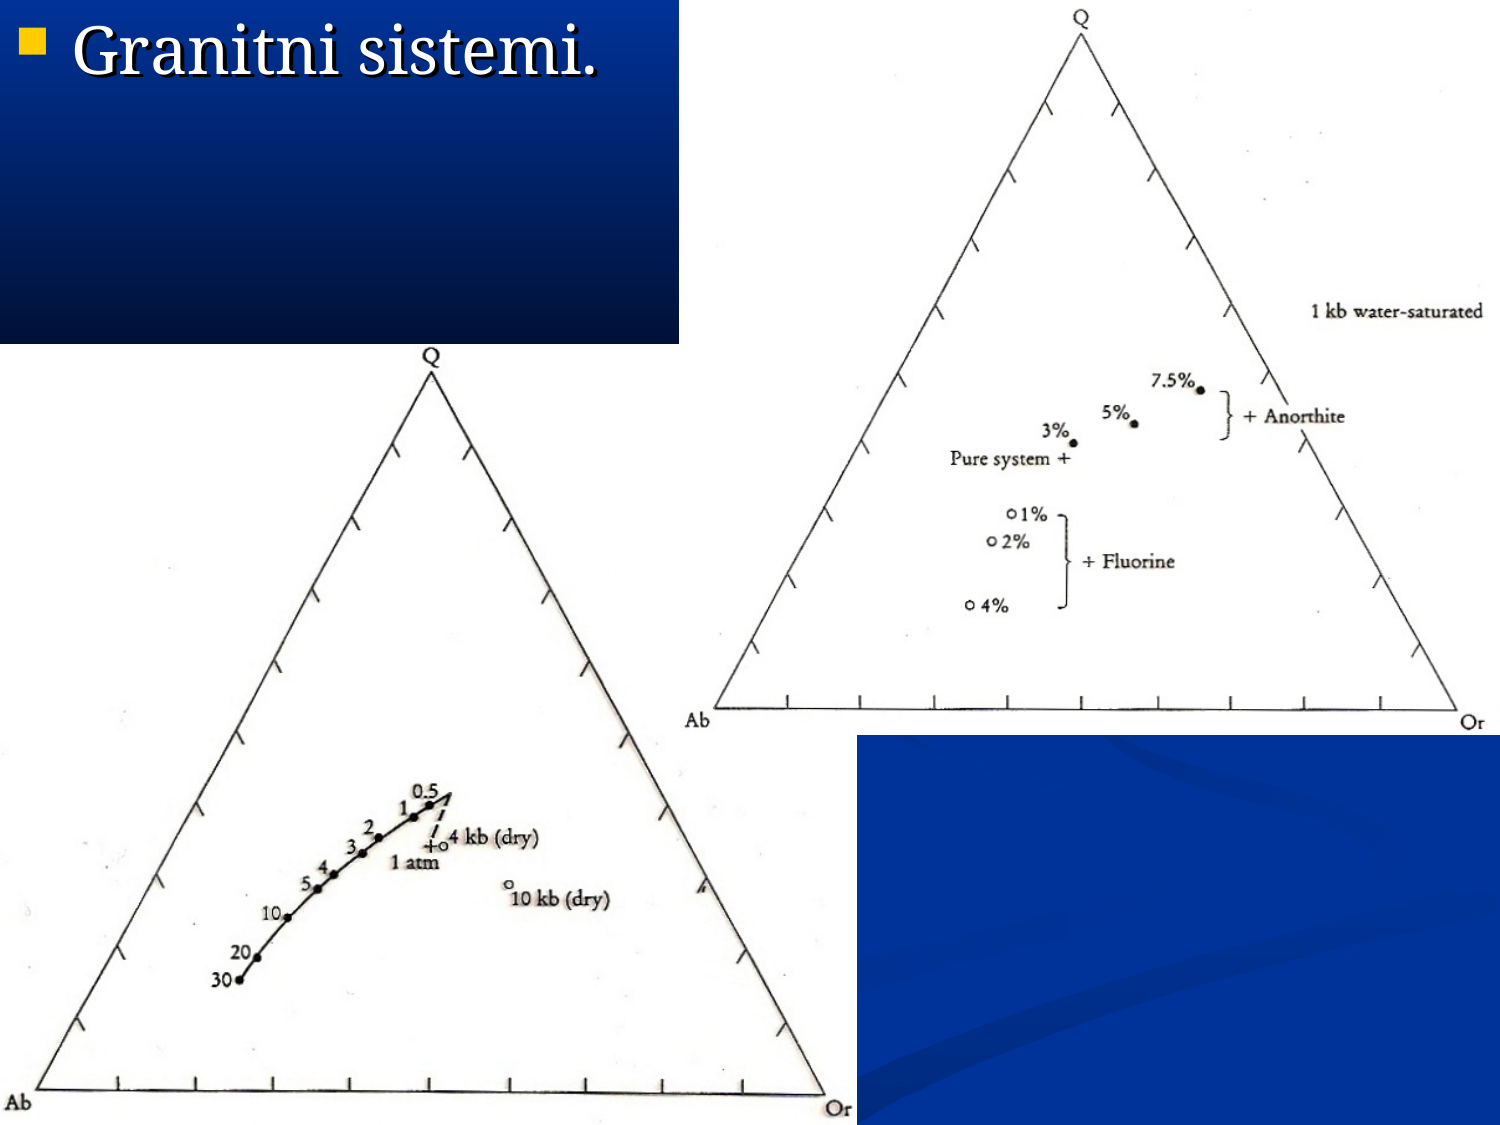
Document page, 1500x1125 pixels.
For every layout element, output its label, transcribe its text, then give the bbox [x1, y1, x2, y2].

list Granitni sistemi. [0, 0, 679, 244]
picture [0, 0, 1500, 1125]
